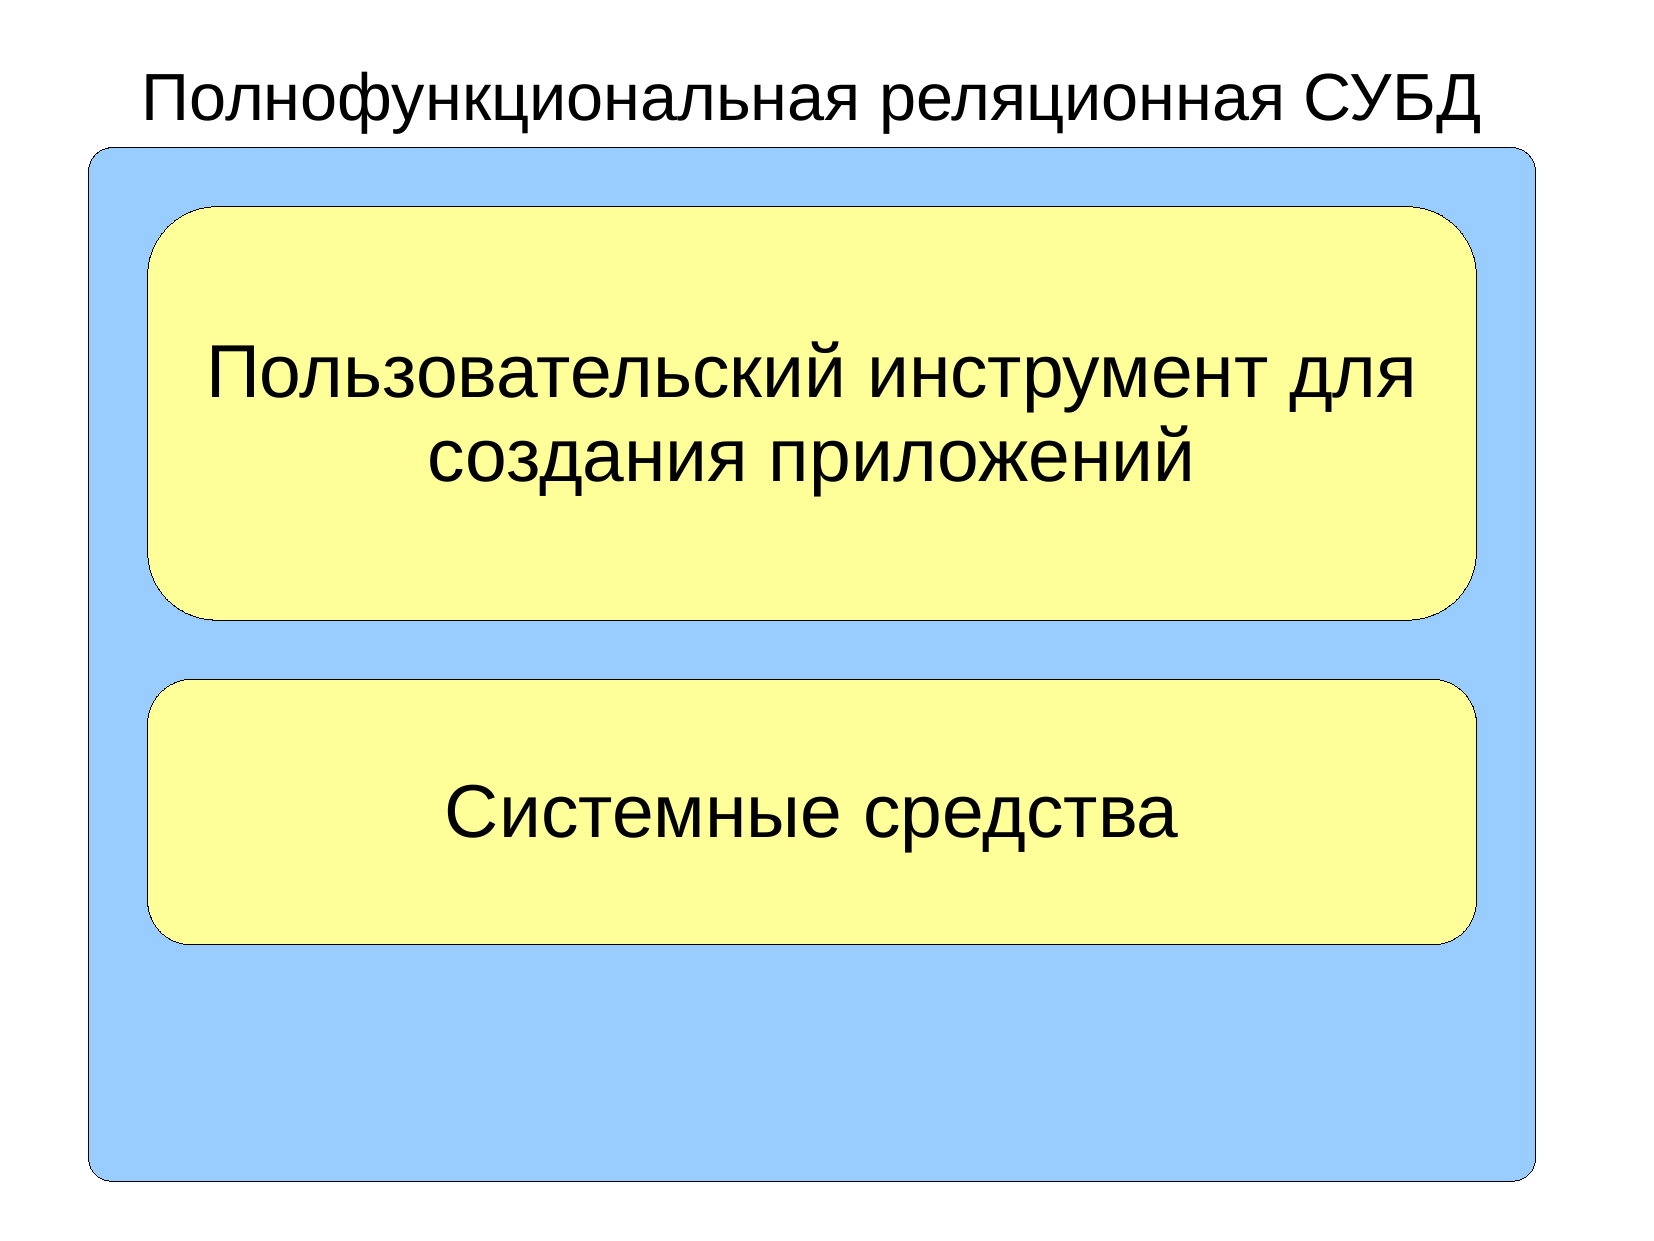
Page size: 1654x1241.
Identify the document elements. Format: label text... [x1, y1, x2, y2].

text_box Полнофункциональная реляционная СУБД [88, 147, 1536, 1182]
text_box Системные средства [147, 679, 1477, 945]
text_box Пользовательский инструмент для создания приложений [147, 206, 1477, 621]
